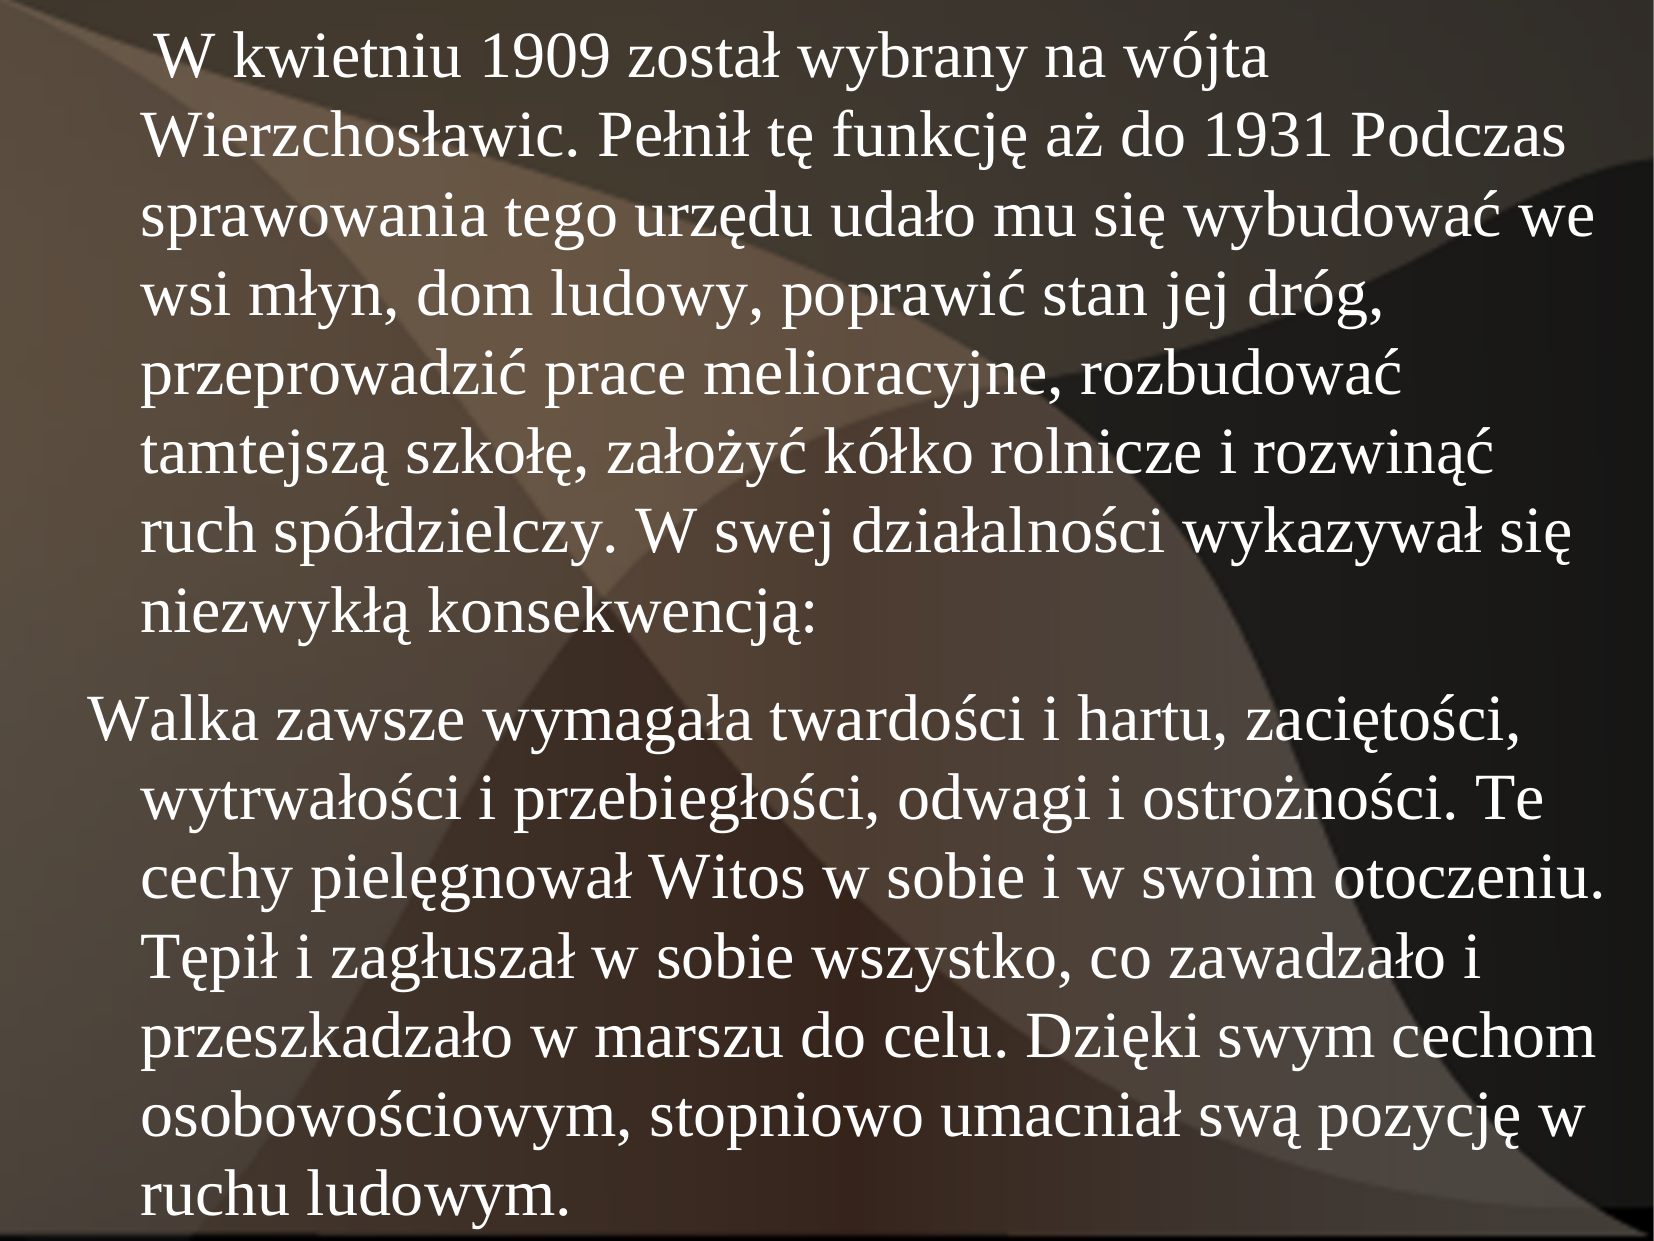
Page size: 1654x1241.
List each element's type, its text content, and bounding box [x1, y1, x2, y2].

list W kwietniu 1909 został wybrany na wójta Wierzchosławic. Pełnił tę funkcję aż do 1931 Podczas sprawowania tego urzędu udało mu się wybudować we wsi młyn, dom ludowy, poprawić stan jej dróg, przeprowadzić prace melioracyjne, rozbudować tamtejszą szkołę, założyć kółko rolnicze i rozwinąć ruch spółdzielczy. W swej działalności wykazywał się niezwykłą konsekwencją: Walka zawsze wymagała twardości i hartu, zaciętości, wytrwałości i przebiegłości, odwagi i ostrożności. Te cechy pielęgnował Witos w sobie i w swoim otoczeniu. Tępił i zagłuszał w sobie wszystko, co zawadzało i przeszkadzało w marszu do celu. Dzięki swym cechom osobowościowym, stopniowo umacniał swą pozycję w ruchu ludowym. [0, 11, 1619, 1241]
